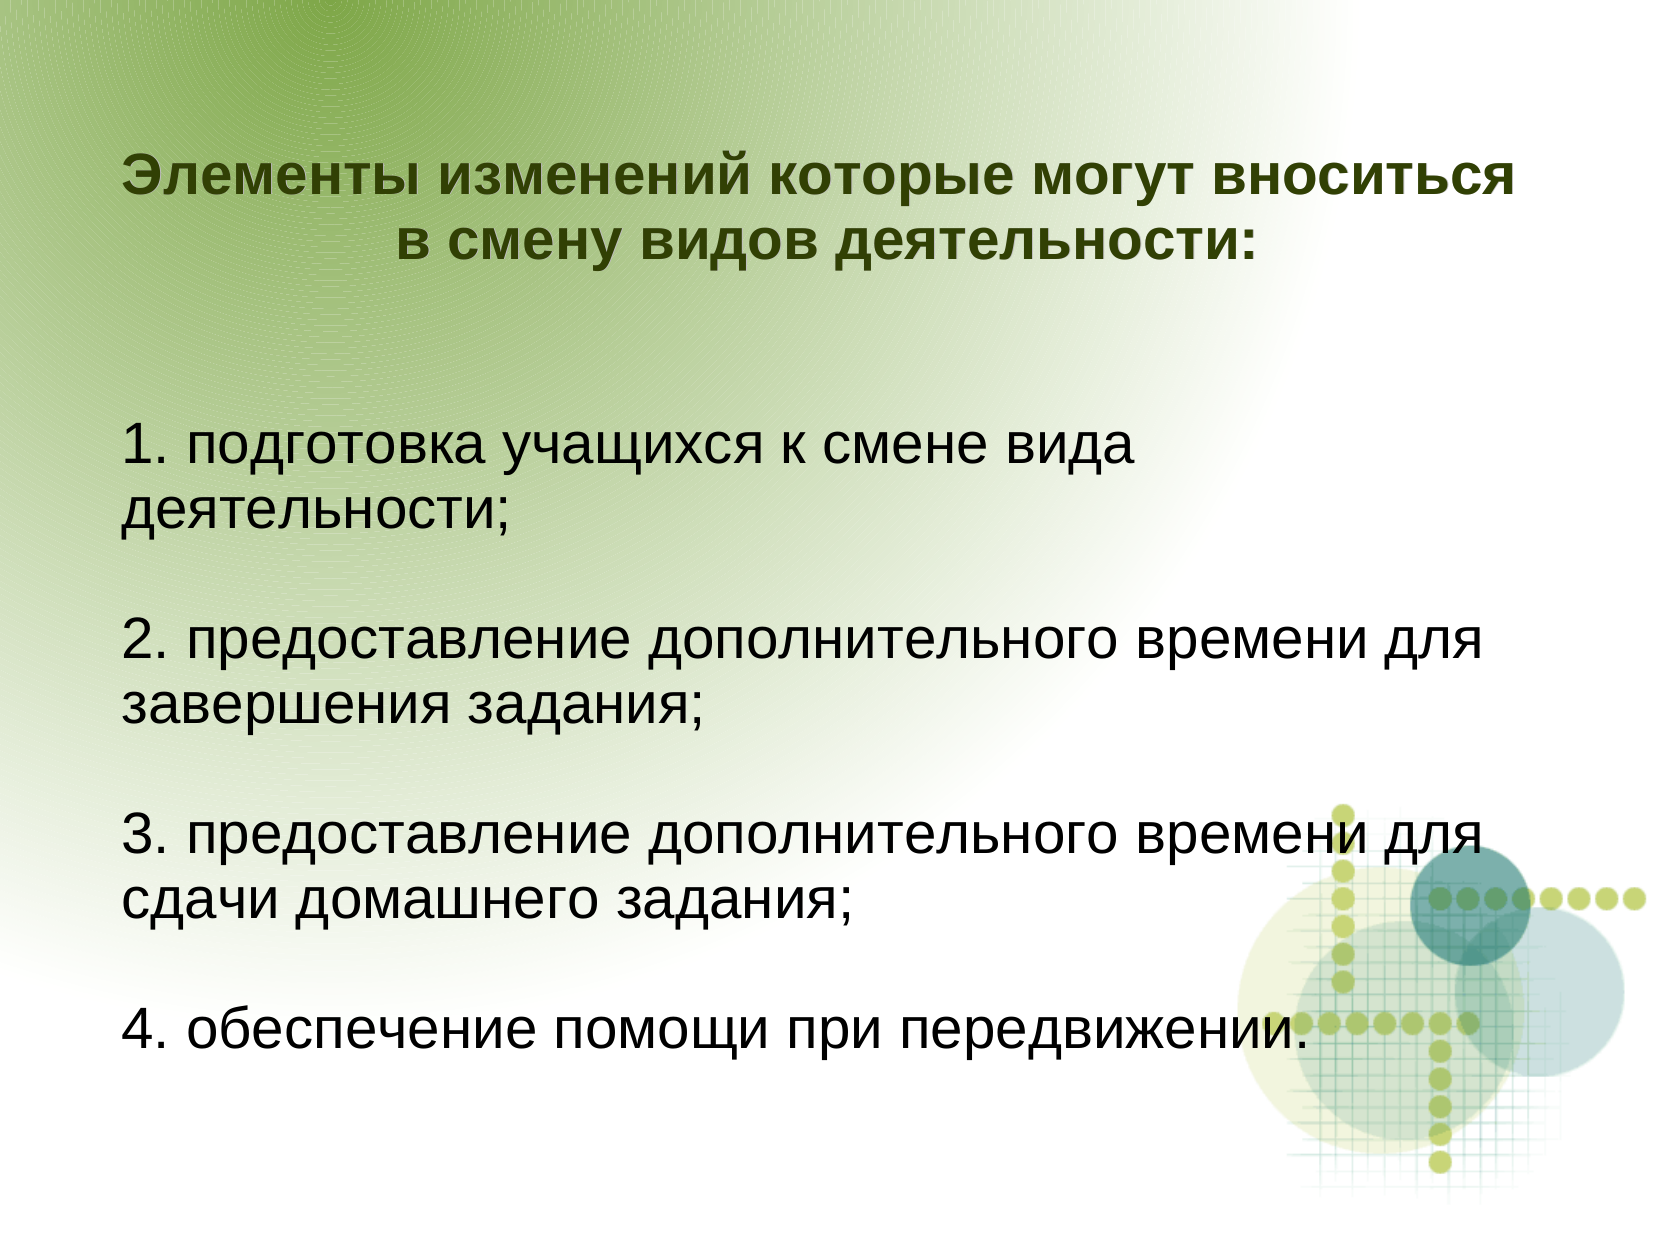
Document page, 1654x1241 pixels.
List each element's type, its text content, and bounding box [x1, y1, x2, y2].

subtitle 1. подготовка учащихся к смене вида деятельности; 2. предоставление дополнительного времени для завершения задания; 3. предоставление дополнительного времени для сдачи домашнего задания; 4. обеспечение помощи при передвижении. [121, 352, 1534, 1119]
picture [1224, 792, 1654, 1211]
title Элементы изменений которые могут вноситься в смену видов деятельности: [121, 110, 1534, 303]
